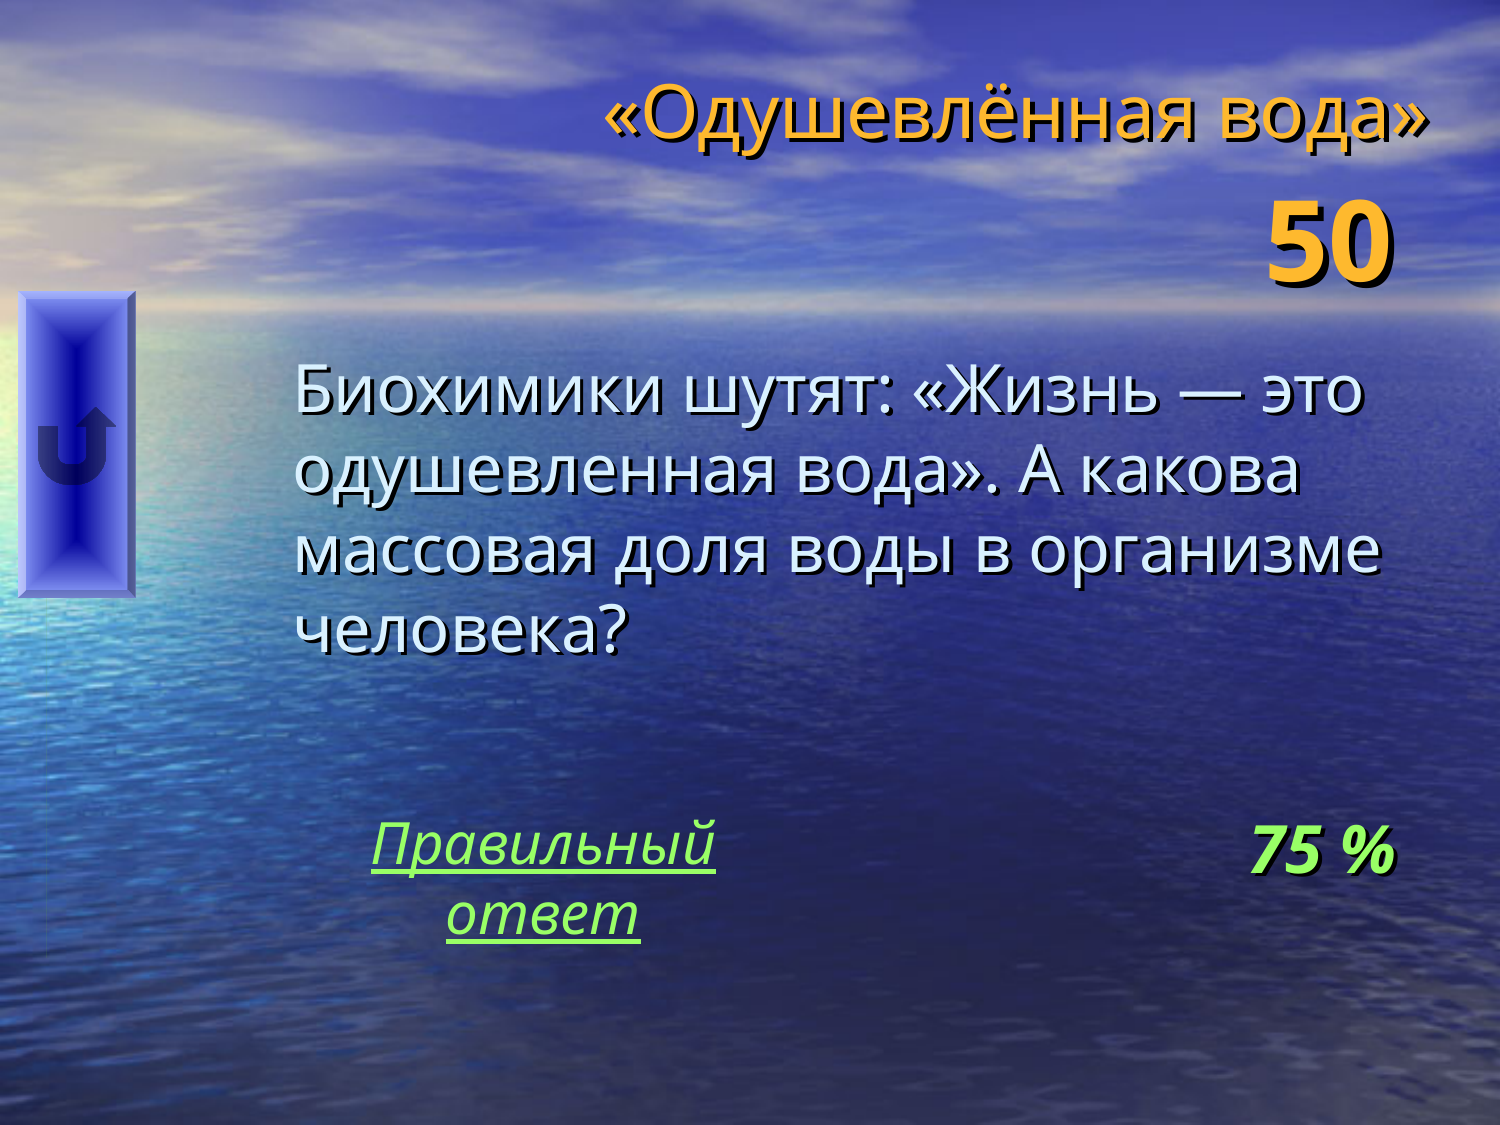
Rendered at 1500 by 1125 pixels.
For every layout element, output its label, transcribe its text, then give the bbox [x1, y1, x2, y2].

text_box 50 [1234, 160, 1424, 291]
subtitle Биохимики шутят: «Жизнь — это одушевленная вода». А какова массовая доля воды в организме человека? [277, 337, 1447, 764]
text_box 75 % [253, 798, 1412, 1094]
text_box Правильный ответ [253, 798, 833, 882]
picture [0, 0, 1500, 1125]
text_box [19, 290, 136, 598]
title «Одушевлённая вода» [549, 54, 1483, 161]
text_box 60 [17, 290, 26, 598]
